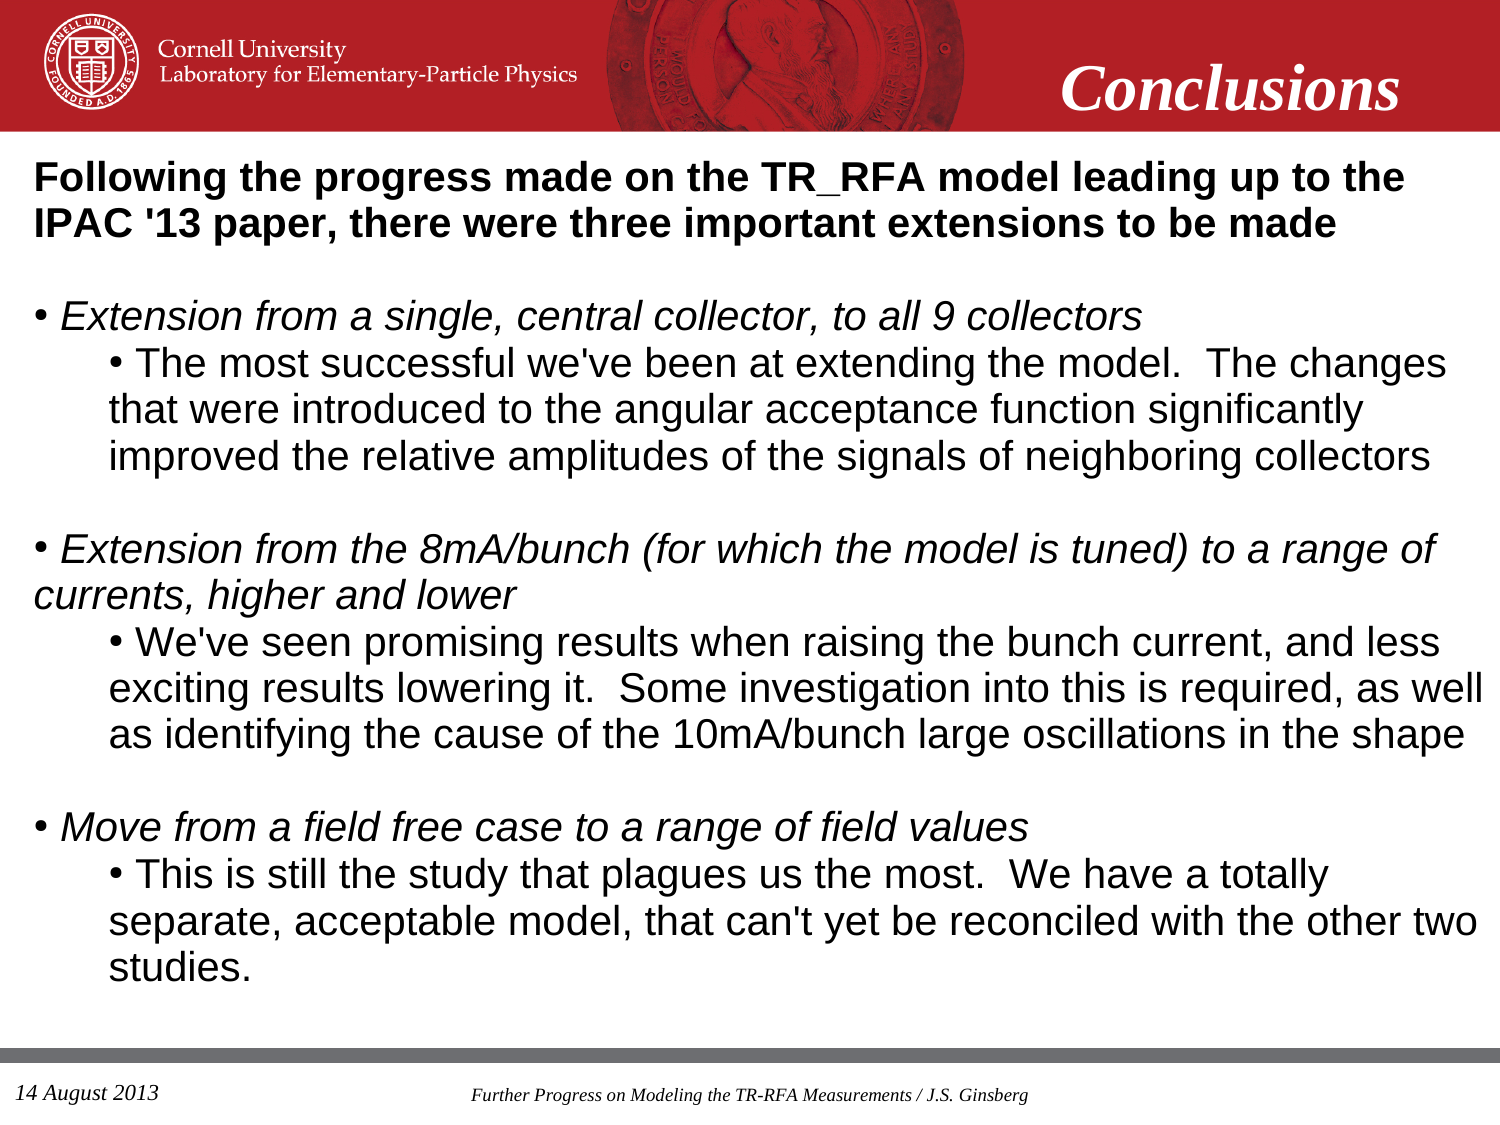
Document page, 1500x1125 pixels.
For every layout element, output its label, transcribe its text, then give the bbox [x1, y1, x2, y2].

text_box Following the progress made on the TR_RFA model leading up to the IPAC '13 paper, there were three important extensions to be made Extension from a single, central collector, to all 9 collectors The most successful we've been at extending the model. The changes that were introduced to the angular acceptance function significantly improved the relative amplitudes of the signals of neighboring collectors Extension from the 8mA/bunch (for which the model is tuned) to a range of currents, higher and lower We've seen promising results when raising the bunch current, and less exciting results lowering it. Some investigation into this is required, as well as identifying the cause of the 10mA/bunch large oscillations in the shape Move from a field free case to a range of field values This is still the study that plagues us the most. We have a totally separate, acceptable model, that can't yet be reconciled with the other two studies. [18, 146, 1500, 1045]
picture [0, 0, 822, 132]
title Conclusions [822, 0, 1500, 146]
